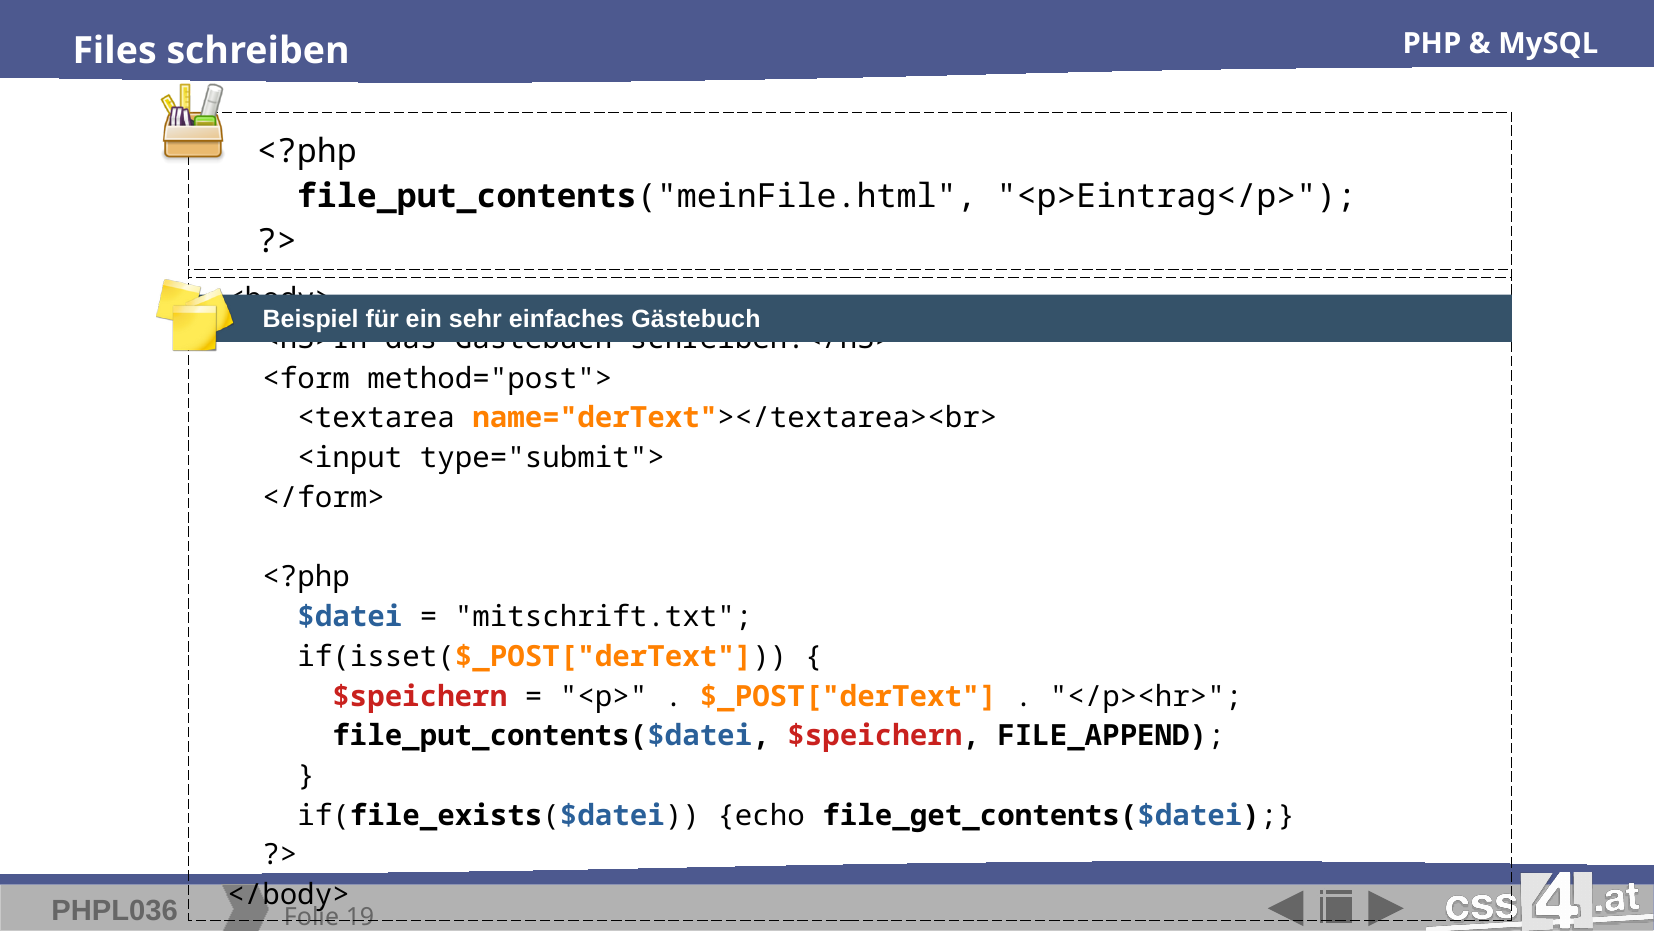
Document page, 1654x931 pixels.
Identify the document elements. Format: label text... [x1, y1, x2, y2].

picture [152, 80, 235, 164]
text_box Beispiel für ein sehr einfaches Gästebuch [234, 294, 1512, 342]
text_box Folie <Foliennummer> [269, 891, 542, 931]
picture [156, 275, 234, 353]
picture [1426, 872, 1654, 931]
text_box <body> <h3>In das Gästebuch schreiben!</h3> <form method="post"> <textarea name="derText"></textarea><br> <input type="submit"> </form> <?php $datei = "mitschrift.txt"; if(isset($_POST["derText"])) { $speichern = "<p>" . $_POST["derText"] . "</p><hr>"; file_put_contents($datei, $speichern, FILE_APPEND); } if(file_exists($datei)) {echo file_get_contents($datei);} ?> </body> [188, 342, 1512, 849]
text_box [0, 861, 1654, 931]
text_box [0, 0, 1654, 83]
text_box Files schreiben [57, 16, 469, 69]
text_box PHPL036 [36, 886, 209, 931]
text_box PHP & MySQL [1387, 15, 1619, 60]
text_box <?php file_put_contents("meinFile.html", "<p>Eintrag</p>"); ?> [188, 112, 1512, 278]
